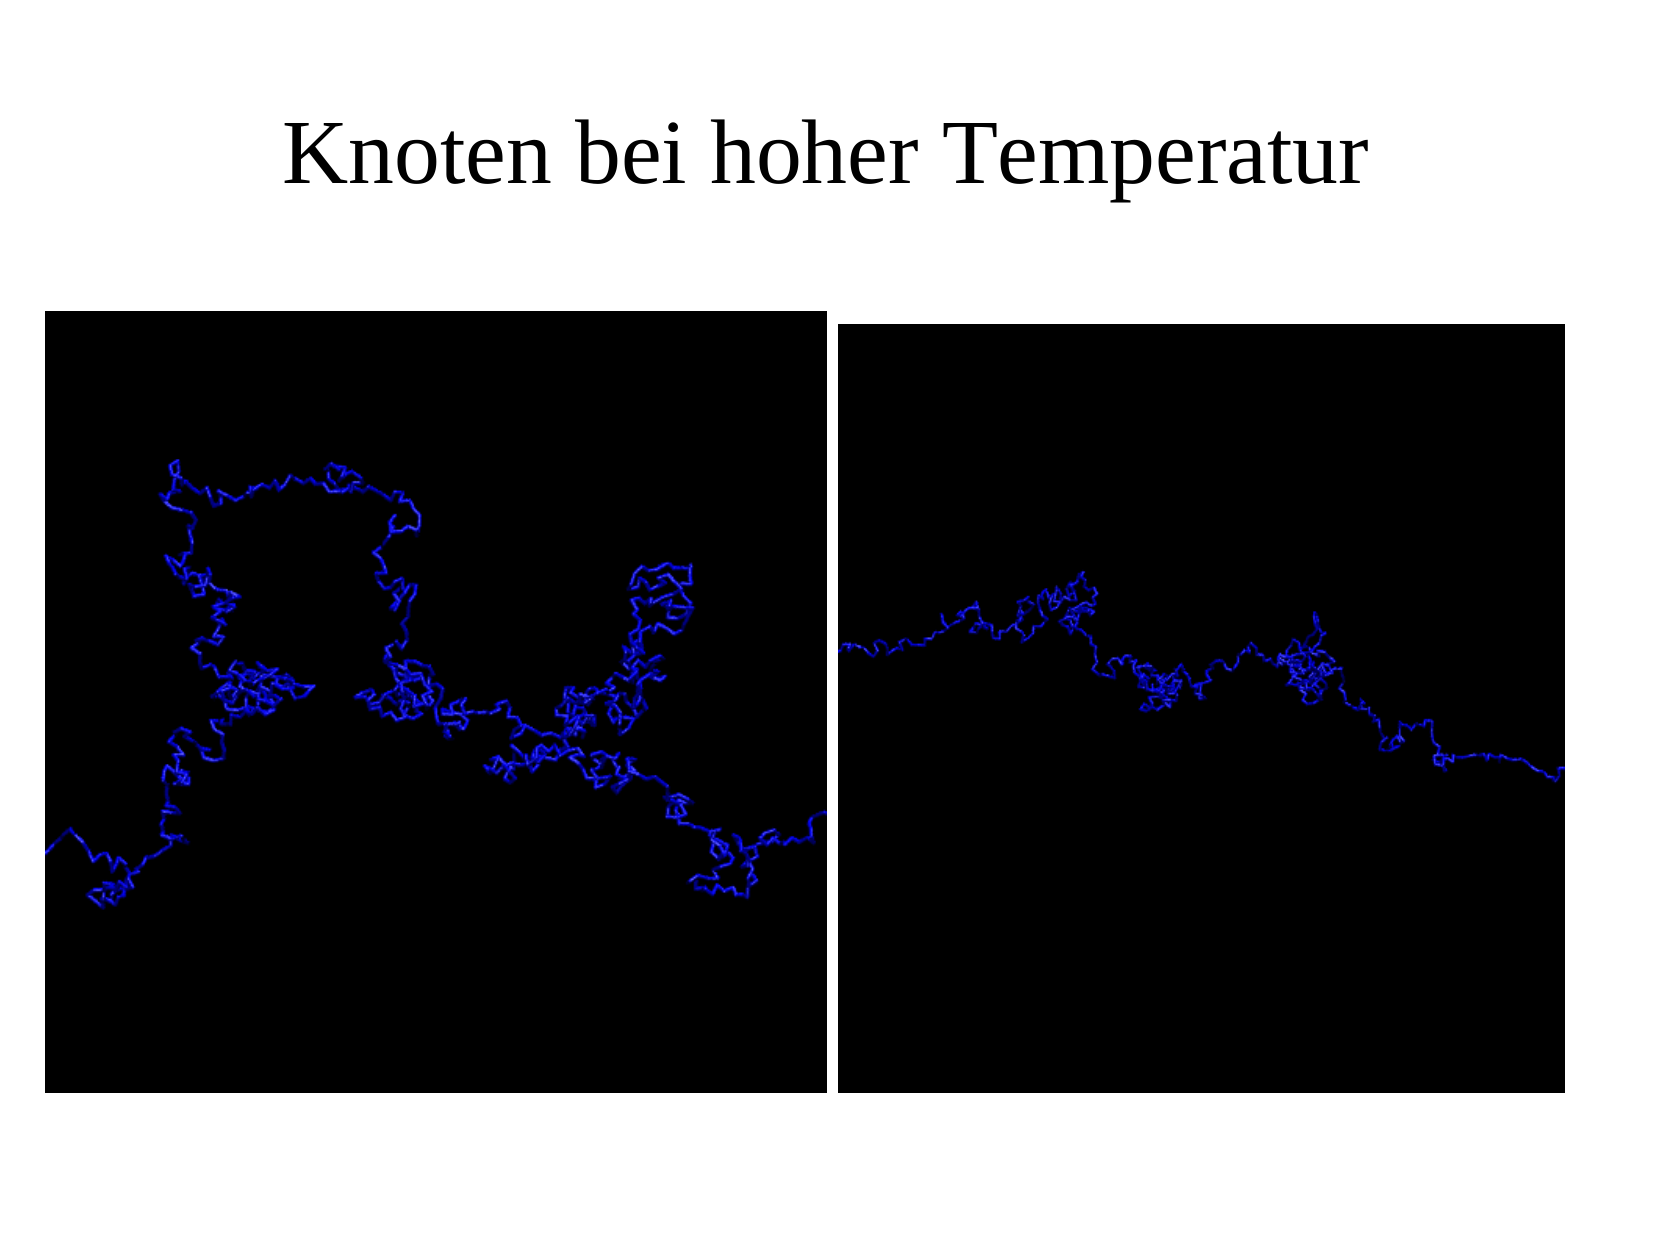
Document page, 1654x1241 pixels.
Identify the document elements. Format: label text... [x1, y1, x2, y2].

picture [838, 324, 1565, 1093]
title Knoten bei hoher Temperatur [82, 56, 1571, 250]
picture [45, 311, 827, 1093]
